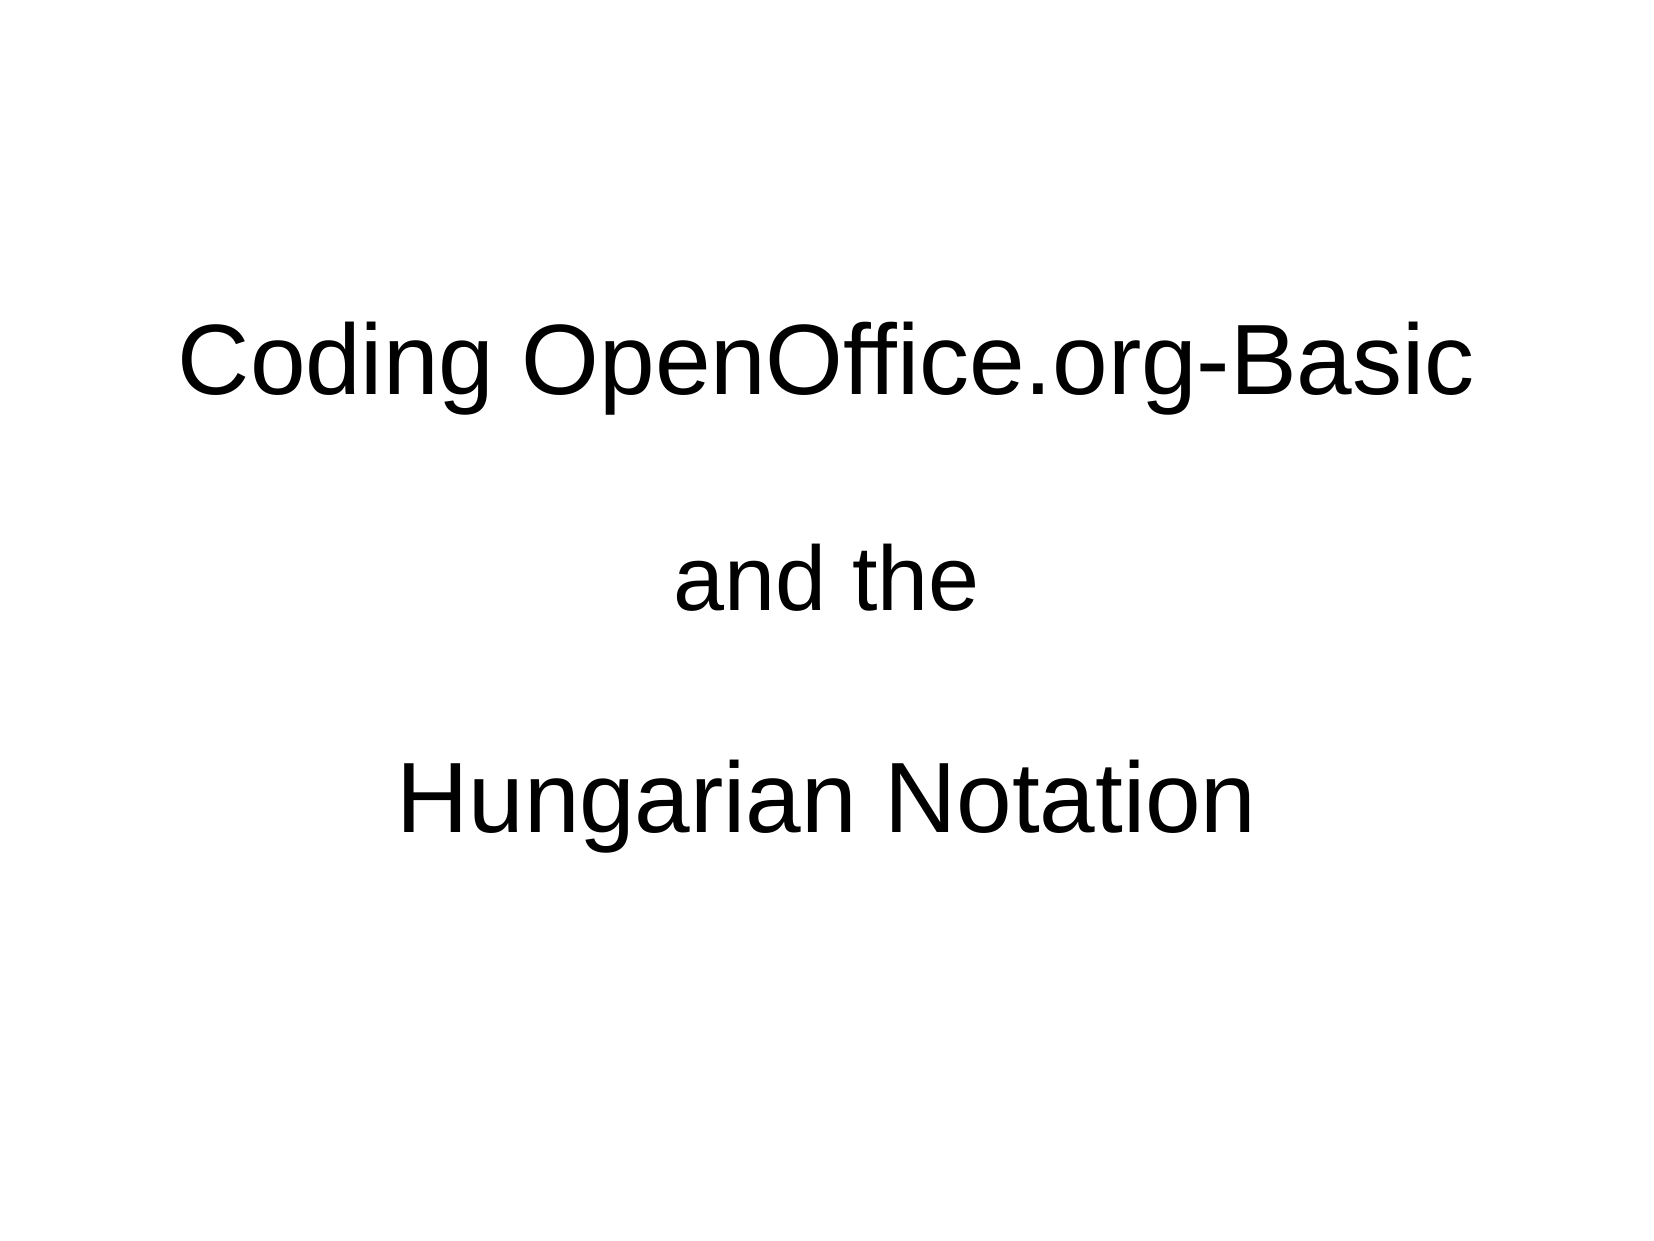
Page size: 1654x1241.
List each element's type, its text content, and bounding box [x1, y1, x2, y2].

subtitle Coding OpenOffice.org-Basic and the Hungarian Notation [82, 49, 1571, 1109]
